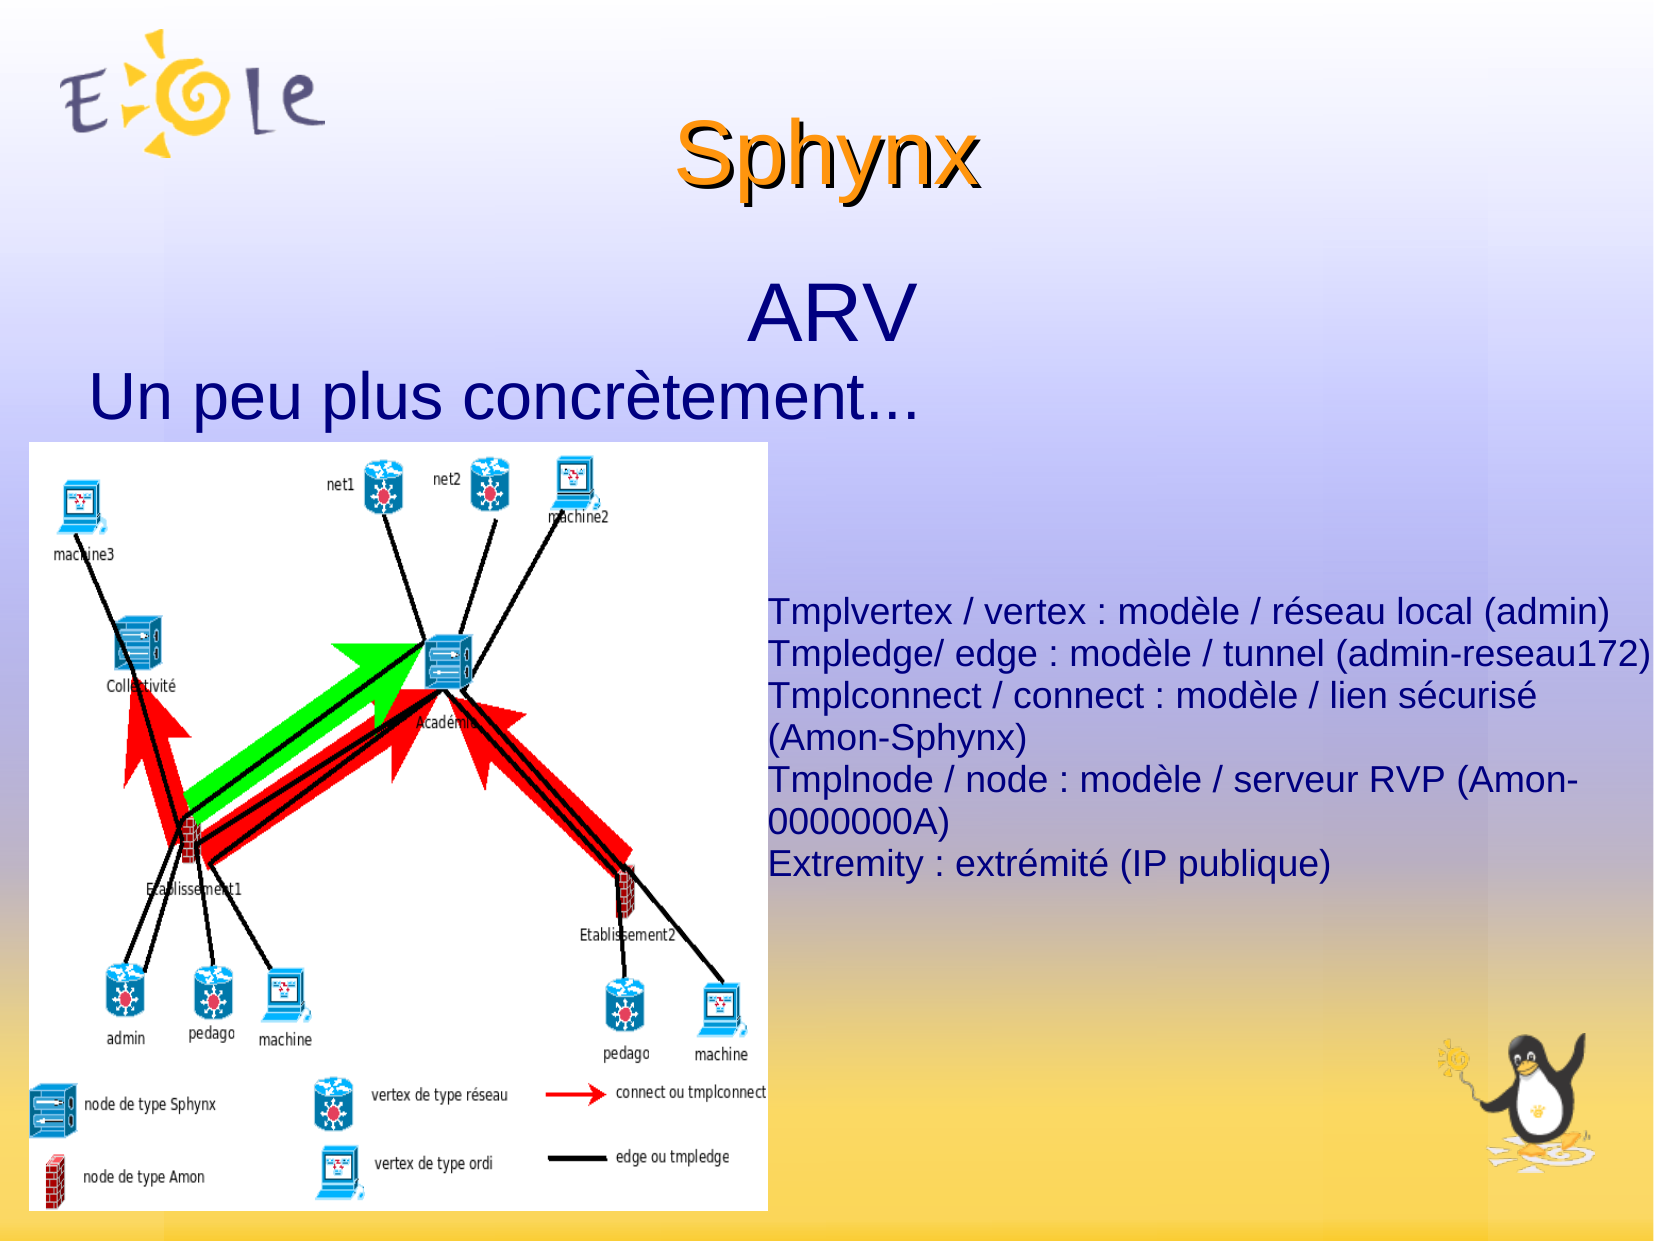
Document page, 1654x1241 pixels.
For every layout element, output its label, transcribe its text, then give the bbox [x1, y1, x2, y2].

picture [794, 827, 803, 832]
picture [0, 0, 1654, 1241]
picture [815, 827, 824, 832]
picture [898, 827, 907, 832]
picture [877, 827, 886, 832]
picture [836, 827, 845, 832]
picture [856, 827, 865, 832]
list Tmplvertex / vertex : modèle / réseau local (admin) Tmpledge/ edge : modèle / tunnel (admin-reseau172) Tmplconnect / connect : modèle / lien sécurisé (Amon-Sphynx) Tmplnode / node : modèle / serveur RVP (Amon-0000000A) Extremity : extrémité (IP publique) [767, 590, 1654, 827]
list ARV Un peu plus concrètement... [88, 265, 1577, 453]
title Sphynx [82, 49, 1571, 257]
picture [773, 827, 782, 832]
